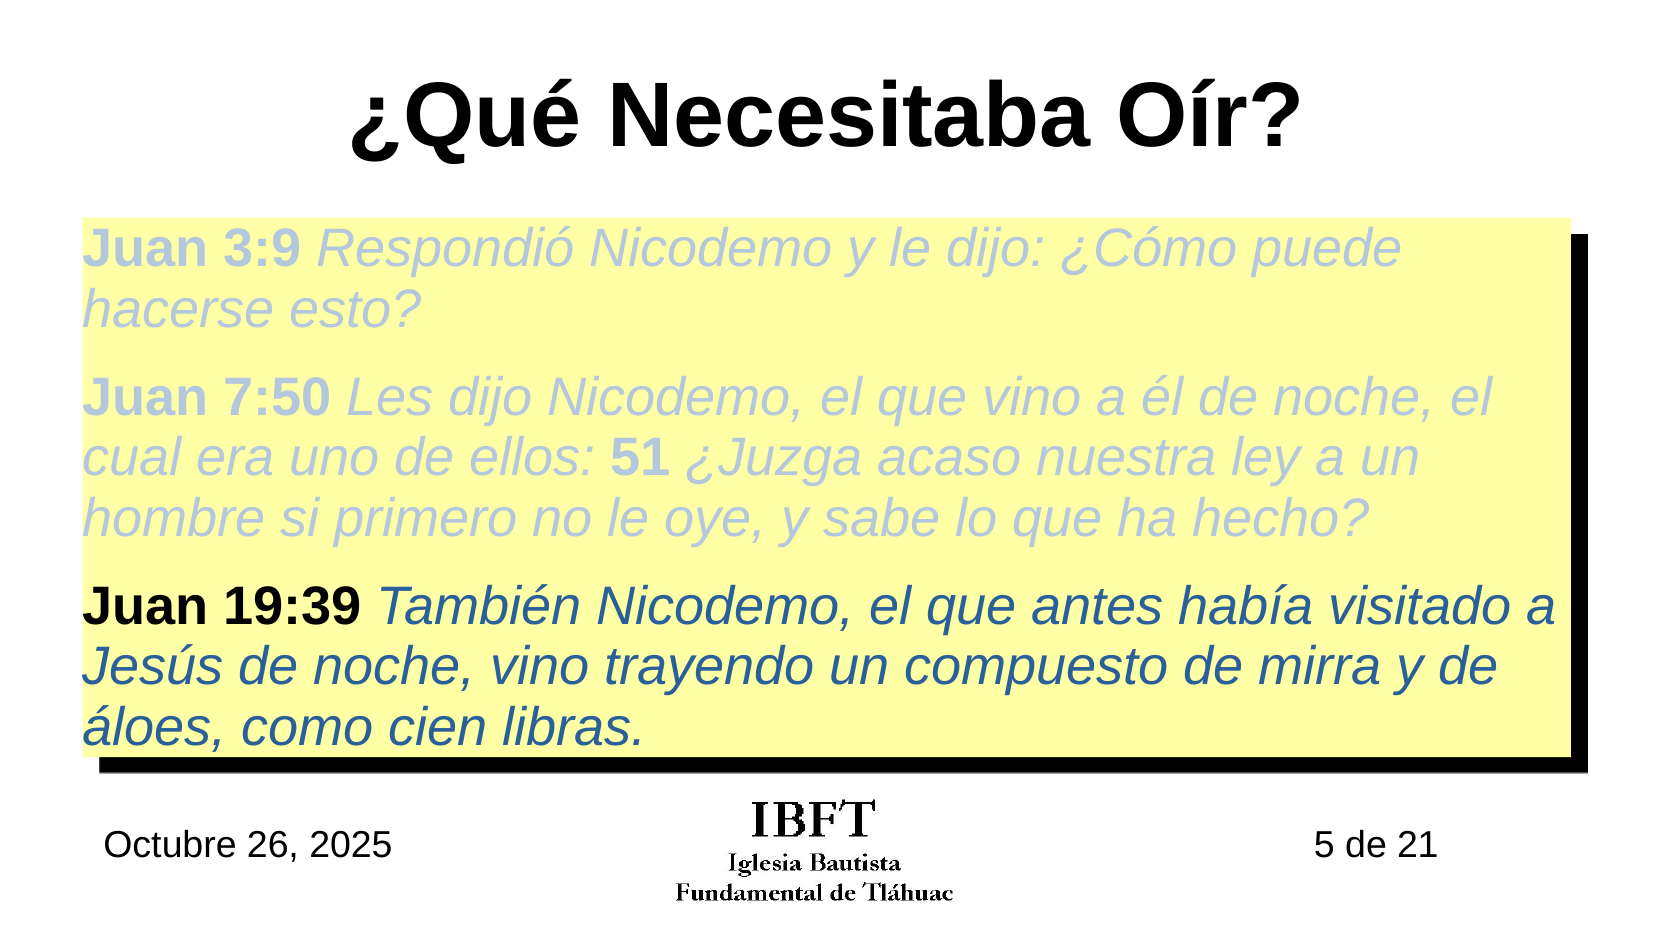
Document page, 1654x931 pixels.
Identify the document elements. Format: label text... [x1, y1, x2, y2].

text_box <number> de 21 [1299, 816, 1565, 916]
title ¿Qué Necesitaba Oír? [82, 37, 1571, 193]
list Juan 3:9 Respondió Nicodemo y le dijo: ¿Cómo puede hacerse esto? Juan 7:50 Les dijo Nicodemo, el que vino a él de noche, el cual era uno de ellos: 51 ¿Juzga acaso nuestra ley a un hombre si primero no le oye, y sabe lo que ha hecho? Juan 19:39 ​También Nicodemo, el que antes había visitado a Jesús de noche, vino trayendo un compuesto de mirra y de áloes, como cien libras. [82, 217, 1571, 758]
text_box Octubre 26, 2025 [88, 816, 414, 876]
picture [649, 787, 970, 913]
